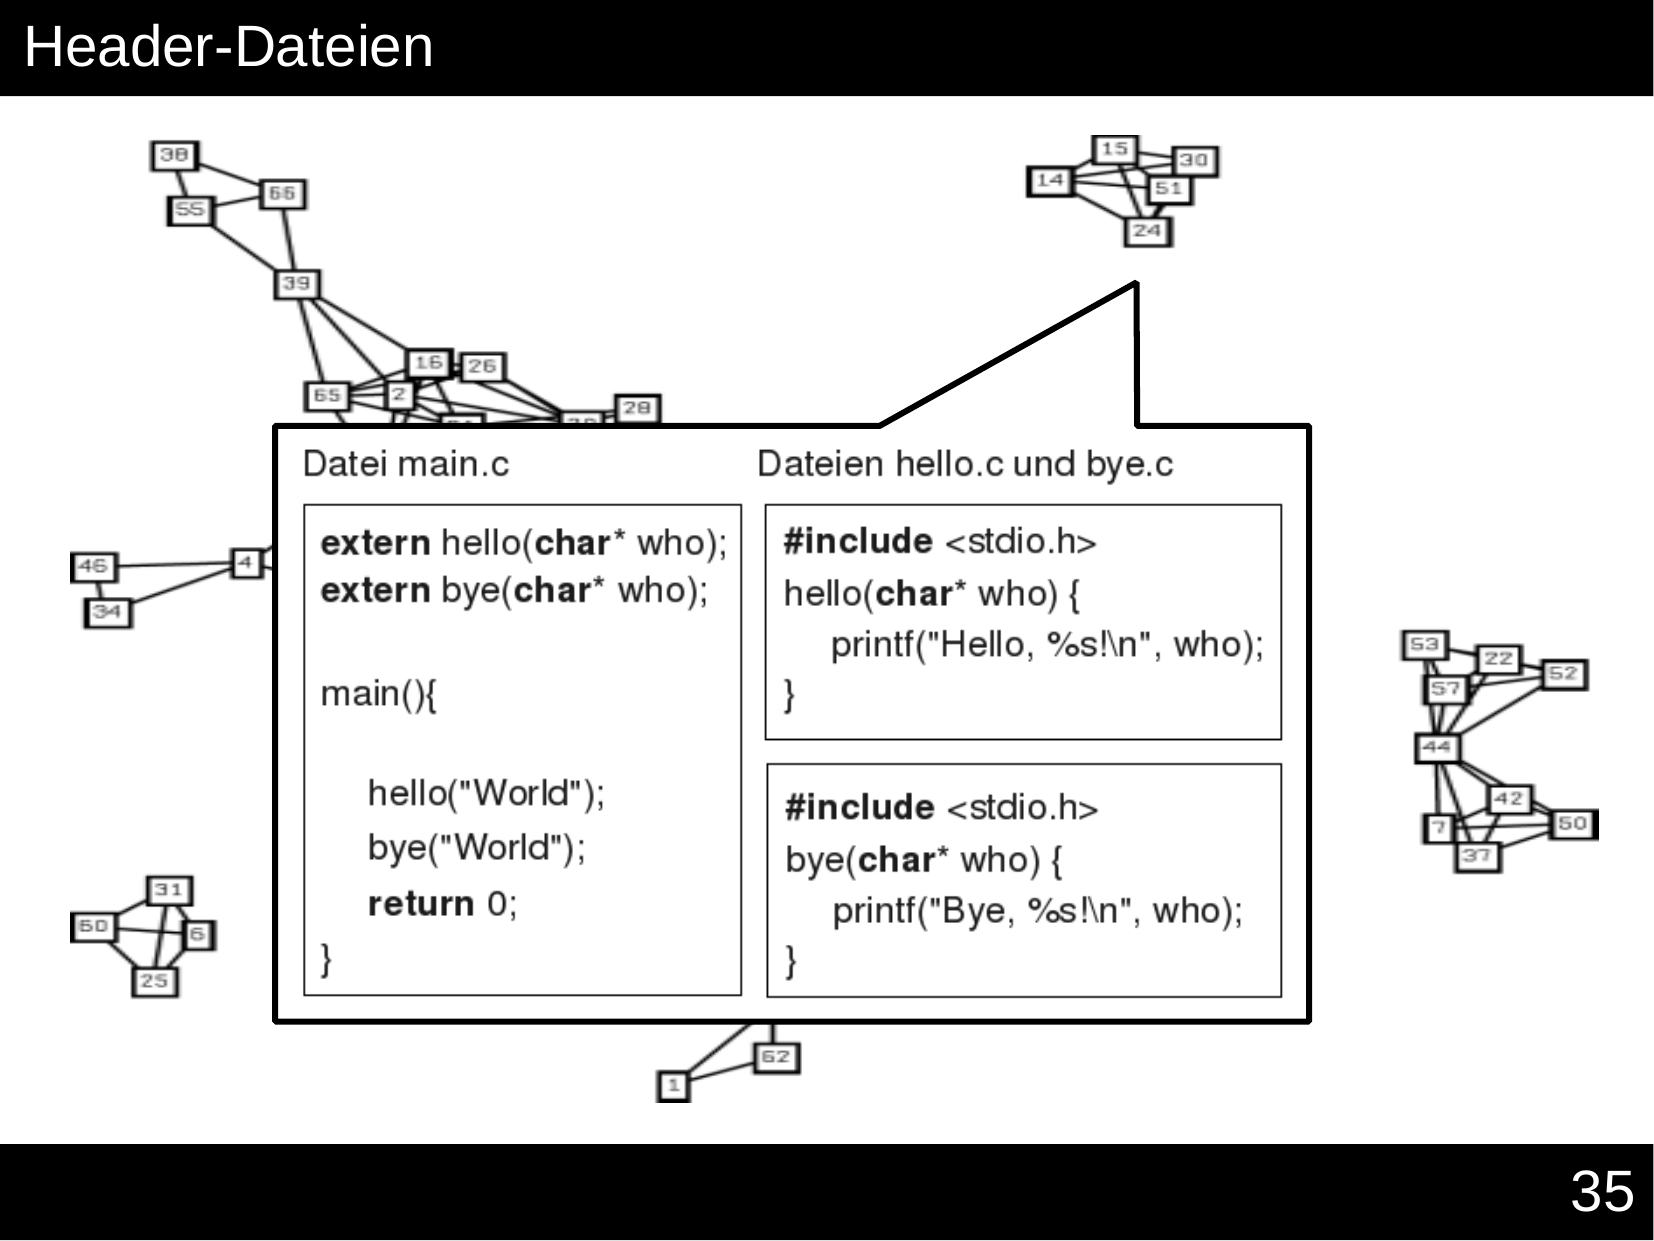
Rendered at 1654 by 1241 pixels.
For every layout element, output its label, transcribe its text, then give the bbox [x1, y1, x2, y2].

text_box Header-Dateien [8, 5, 766, 94]
picture [70, 135, 1599, 1103]
text_box [275, 282, 1310, 1022]
